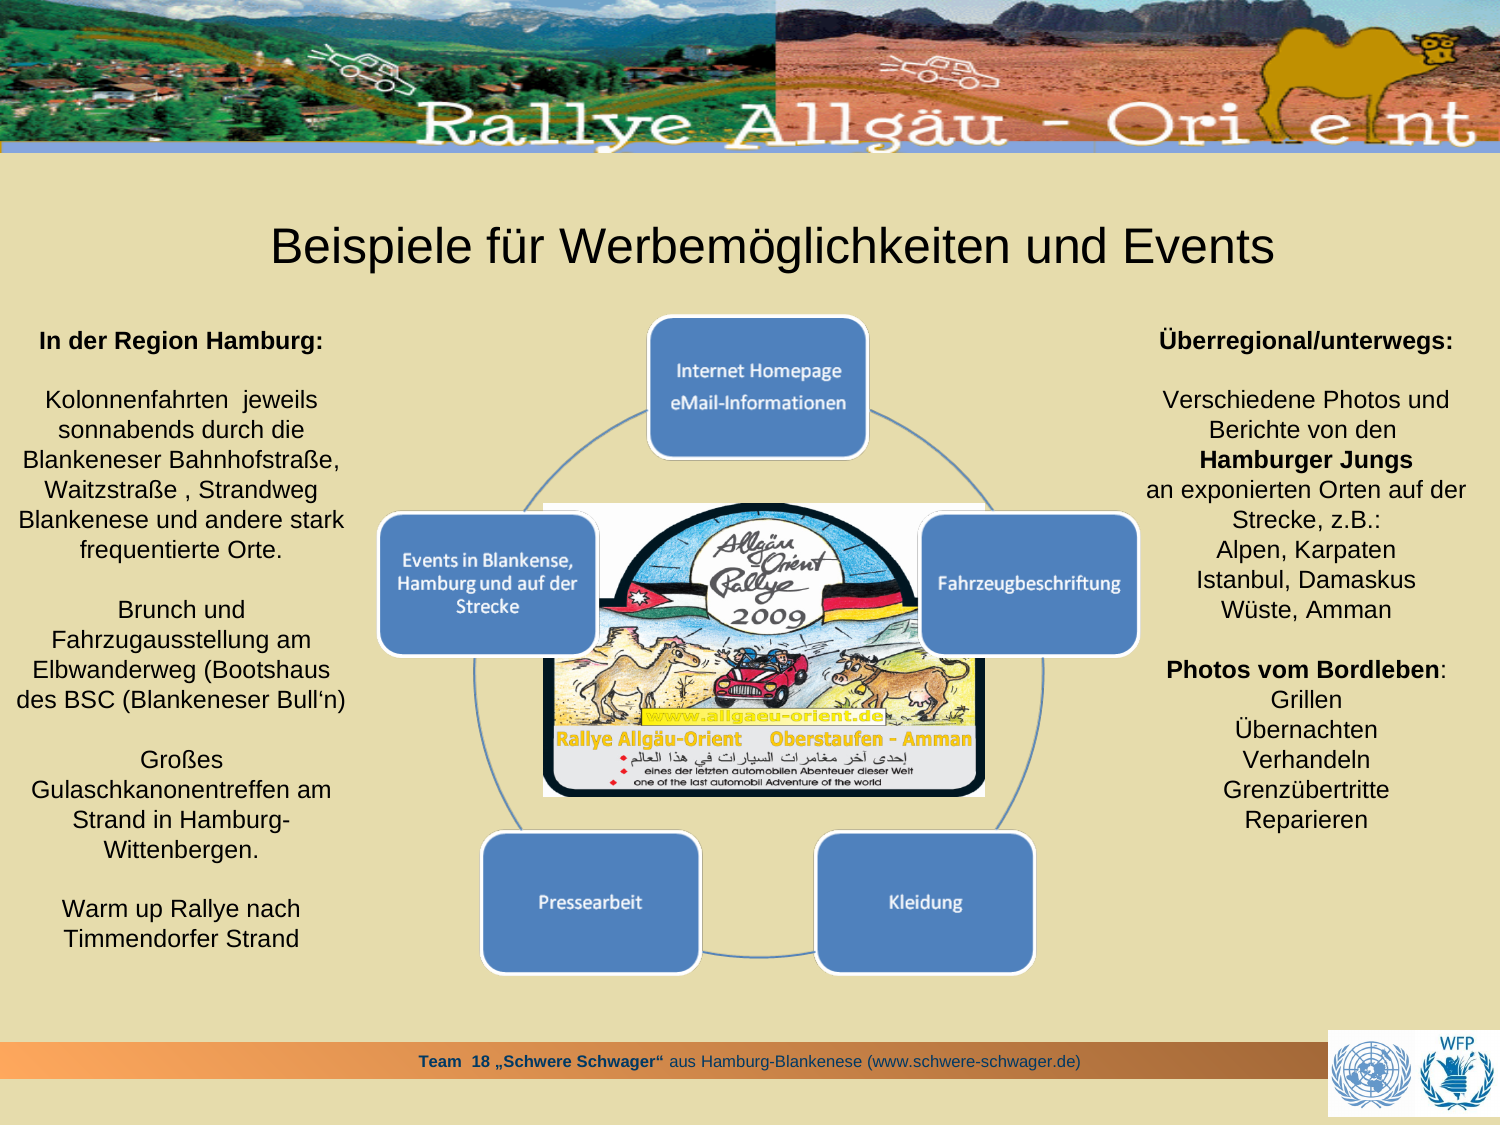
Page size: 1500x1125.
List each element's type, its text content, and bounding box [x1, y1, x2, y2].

picture [1328, 1030, 1500, 1117]
text_box Beispiele für Werbemöglichkeiten und Events [175, 205, 1372, 281]
text_box Überregional/unterwegs: Verschiedene Photos und Berichte von den Hamburger Jungs an exponierten Orten auf der Strecke, z.B.: Alpen, Karpaten Istanbul, Damaskus Wüste, Amman Photos vom Bordleben: Grillen Übernachten Verhandeln Grenzübertritte Reparieren [1125, 316, 1489, 841]
text_box In der Region Hamburg: Kolonnenfahrten jeweils sonnabends durch die Blankeneser Bahnhofstraße, Waitzstraße , Strandweg Blankenese und andere stark frequentierte Orte. Brunch und Fahrzugausstellung am Elbwanderweg (Bootshaus des BSC (Blankeneser Bull‘n) Großes Gulaschkanonentreffen am Strand in Hamburg-Wittenbergen. Warm up Rallye nach Timmendorfer Strand [0, 316, 364, 961]
picture [257, 313, 1260, 985]
picture [0, 0, 1500, 153]
